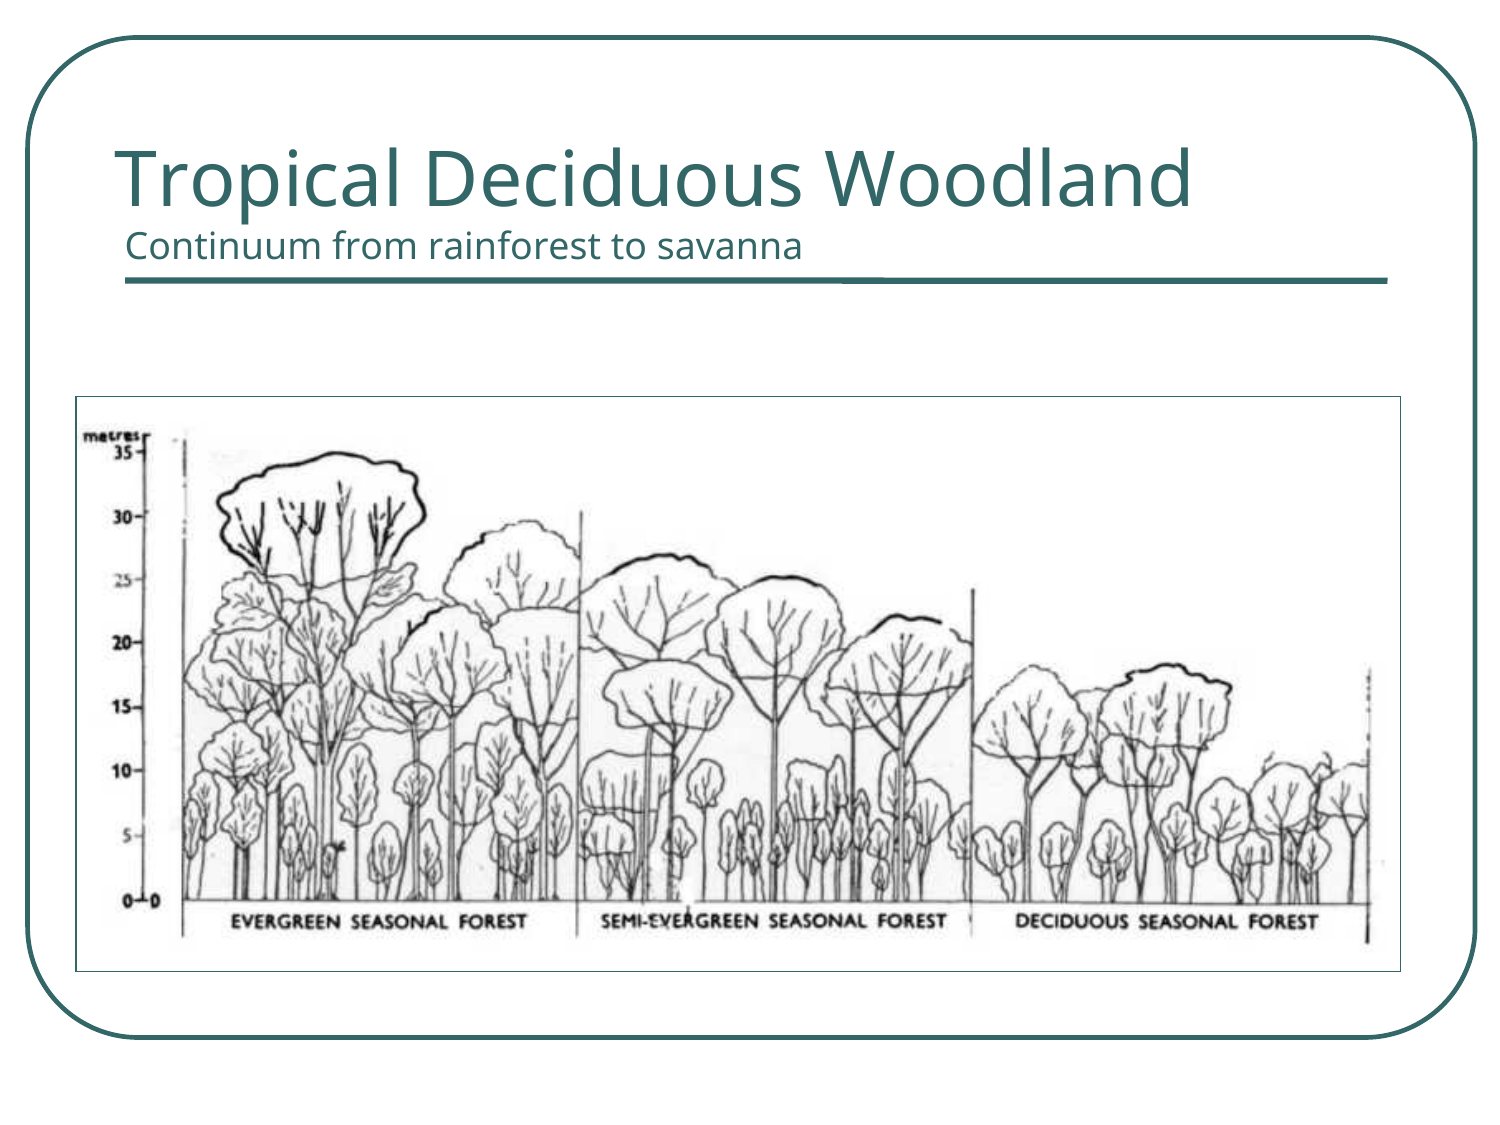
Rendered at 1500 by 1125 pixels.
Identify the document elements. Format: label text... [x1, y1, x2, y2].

picture [76, 397, 1400, 971]
title Tropical Deciduous Woodland Continuum from rainforest to savanna [100, 87, 1388, 275]
